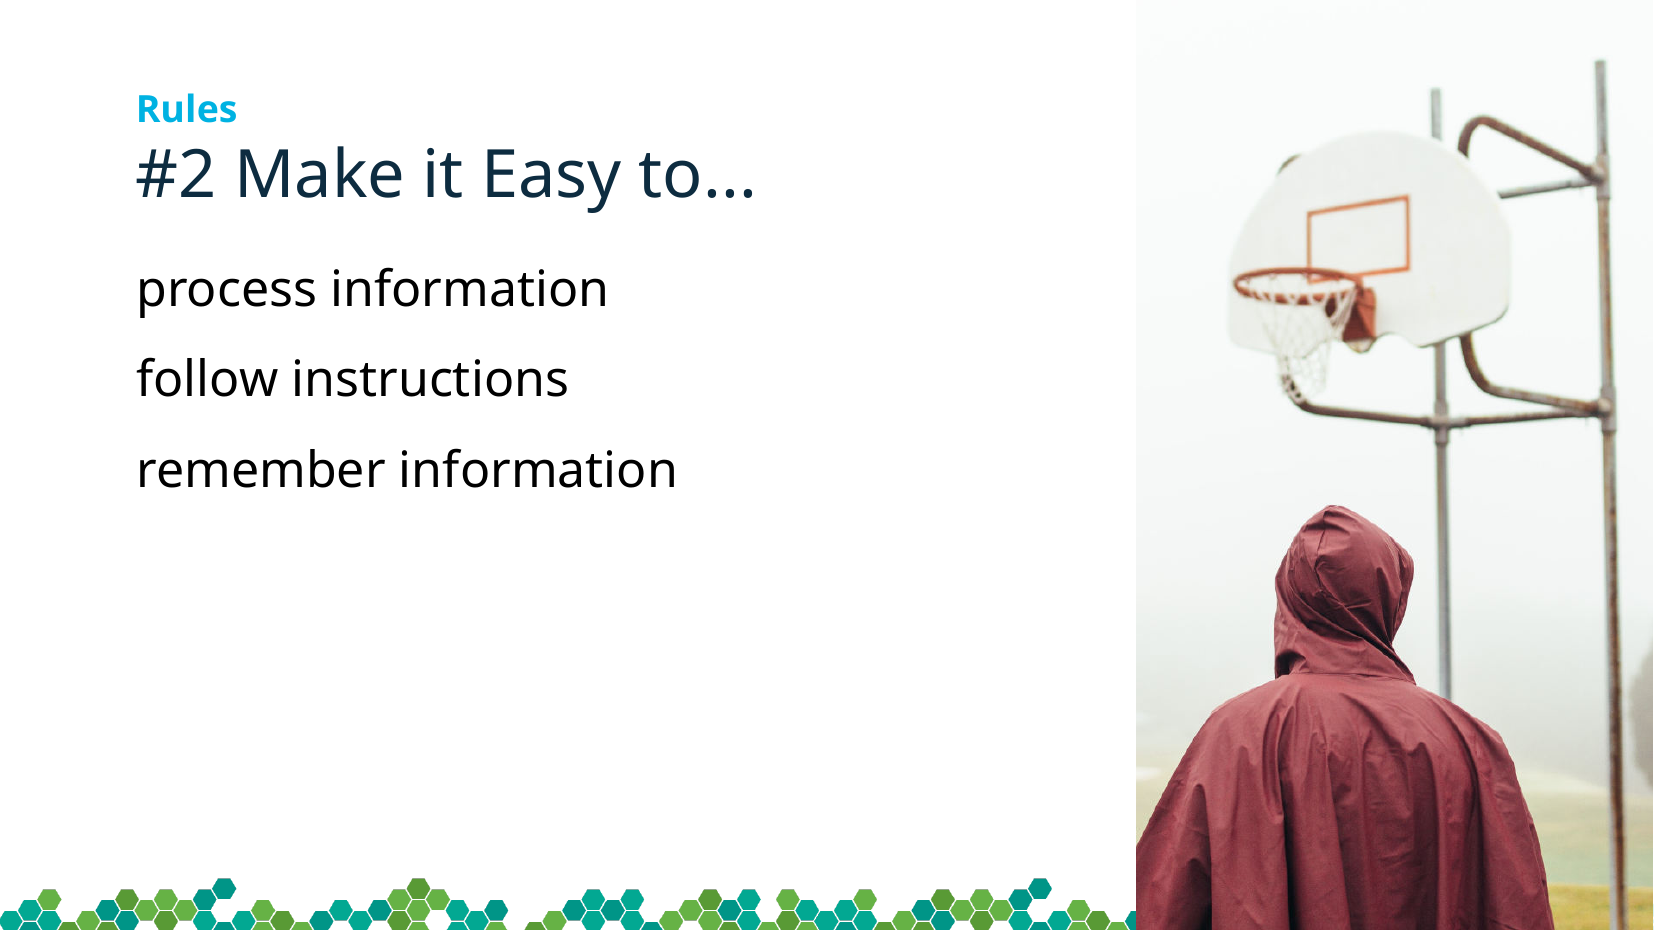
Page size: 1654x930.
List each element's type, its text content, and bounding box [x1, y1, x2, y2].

list process information follow instructions remember information [136, 252, 1136, 793]
picture [0, 0, 1654, 930]
title Rules #2 Make it Easy to... [135, 72, 1136, 228]
